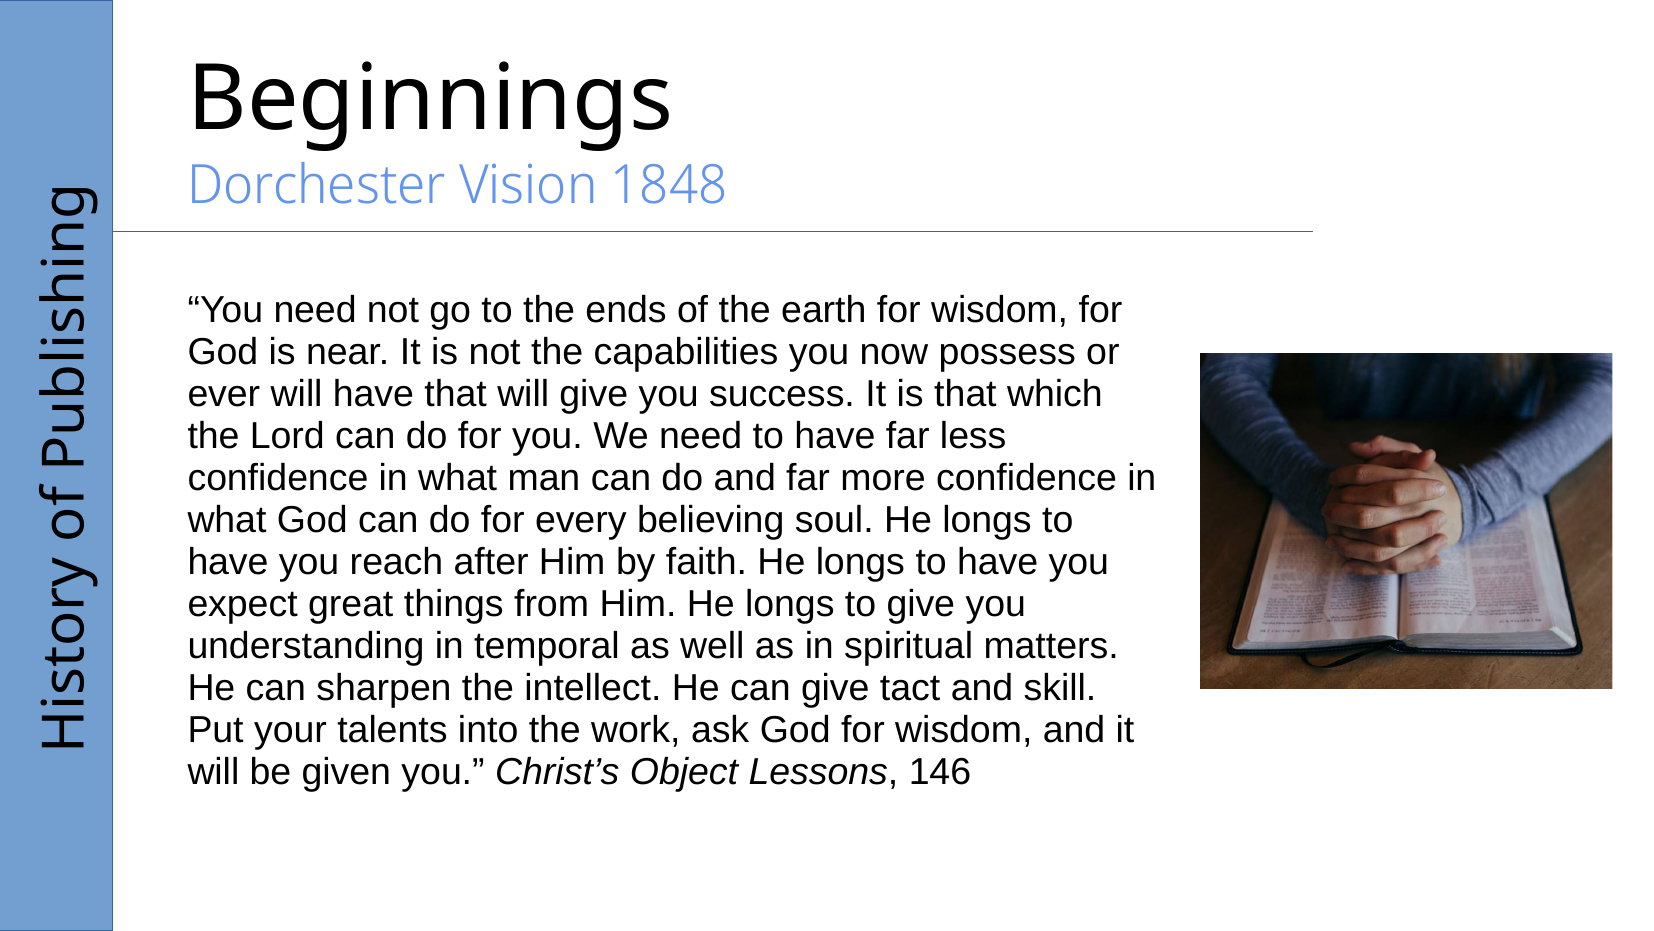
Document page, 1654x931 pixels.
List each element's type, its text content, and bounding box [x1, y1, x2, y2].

title Dorchester Vision 1848 [187, 125, 1571, 239]
picture [1200, 353, 1613, 689]
text_box [0, 0, 113, 931]
text_box History of Publishing [13, 37, 105, 901]
subtitle “You need not go to the ends of the earth for wisdom, for God is near. It is not the capabilities you now possess or ever will have that will give you success. It is that which the Lord can do for you. We need to have far less confidence in what man can do and far more confidence in what God can do for every believing soul. He longs to have you reach after Him by faith. He longs to have you expect great things from Him. He longs to give you understanding in temporal as well as in spiritual matters. He can sharpen the intellect. He can give tact and skill. Put your talents into the work, ask God for wisdom, and it will be given you.” Christ’s Object Lessons, 146 [187, 288, 1163, 863]
title Beginnings [187, 33, 1571, 125]
